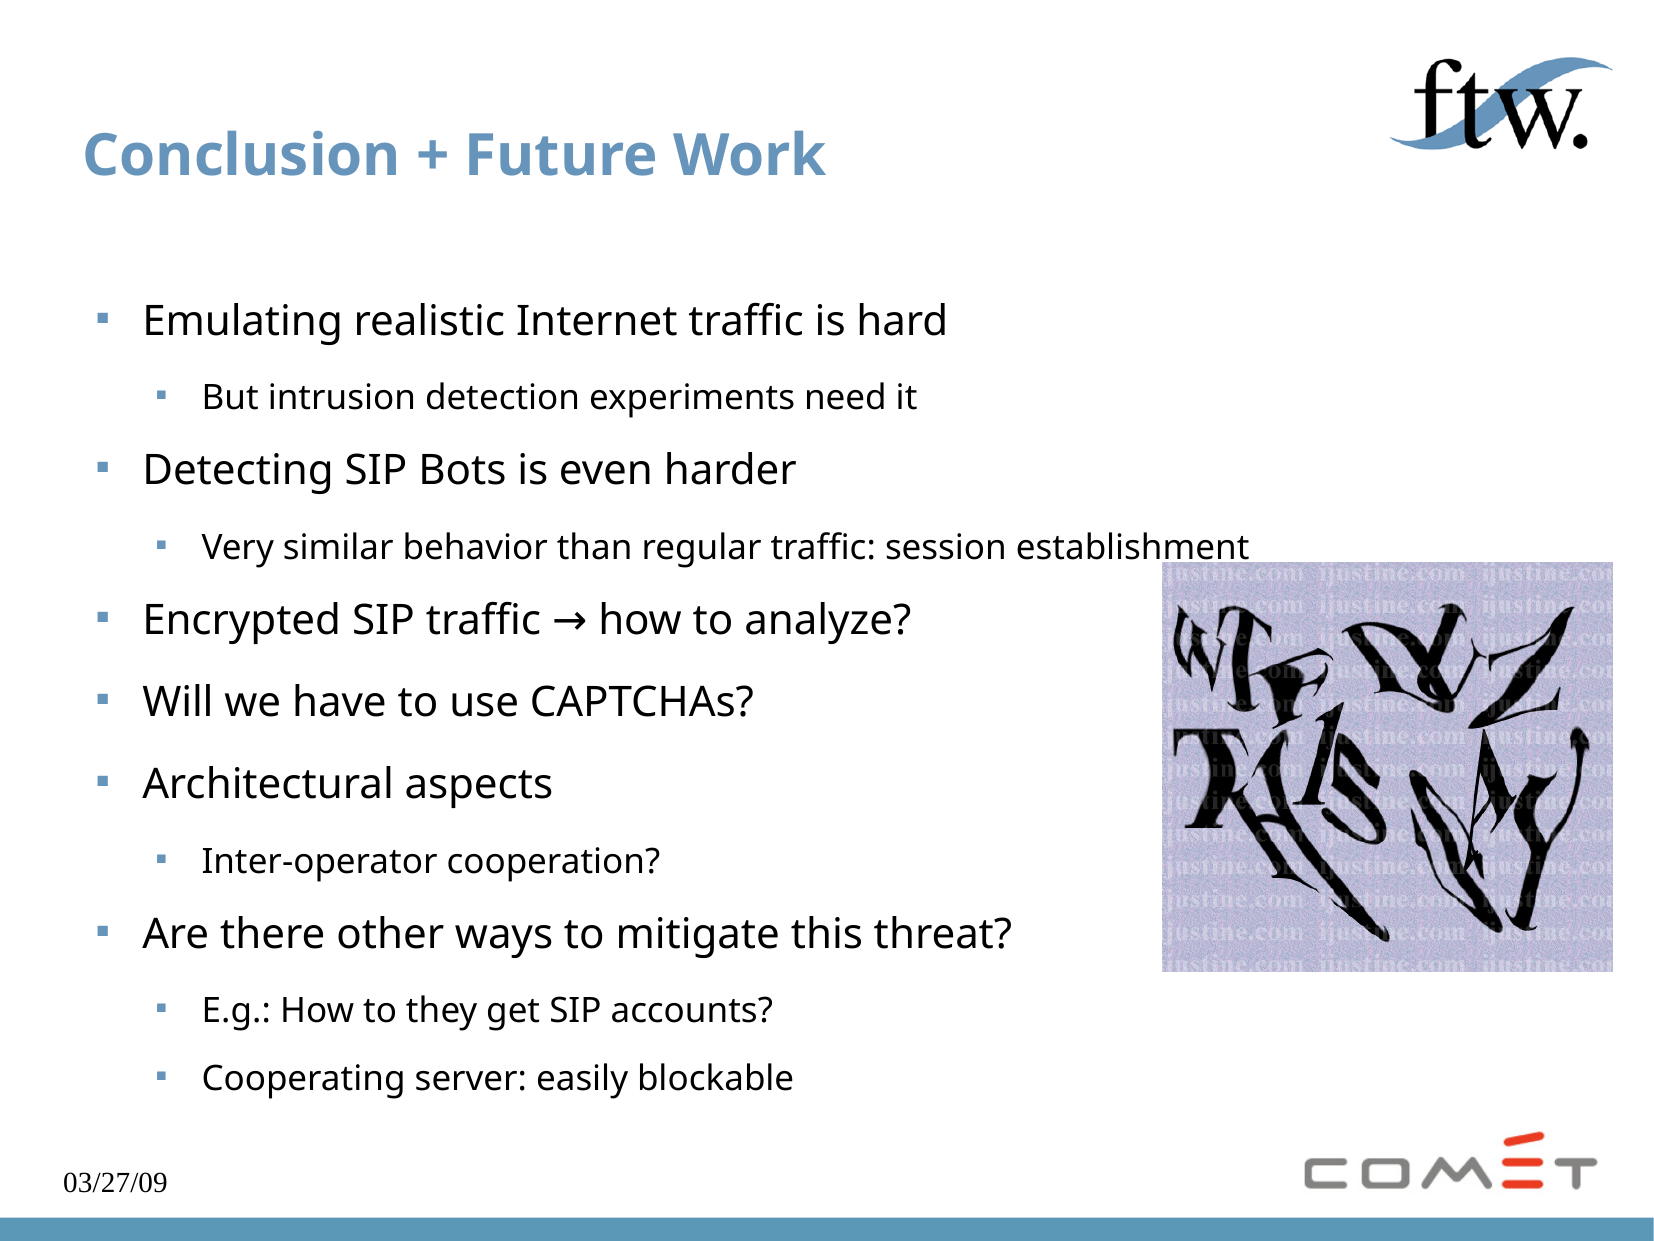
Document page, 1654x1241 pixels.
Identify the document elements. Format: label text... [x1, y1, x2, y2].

list Emulating realistic Internet traffic is hard But intrusion detection experiments need it Detecting SIP Bots is even harder Very similar behavior than regular traffic: session establishment Encrypted SIP traffic → how to analyze? Will we have to use CAPTCHAs? Architectural aspects Inter-operator cooperation? Are there other ways to mitigate this threat? E.g.: How to they get SIP accounts? Cooperating server: easily blockable [82, 290, 1571, 1109]
title Conclusion + Future Work [82, 49, 1351, 257]
picture [1162, 562, 1613, 972]
picture [1292, 1120, 1612, 1212]
picture [1387, 56, 1613, 150]
